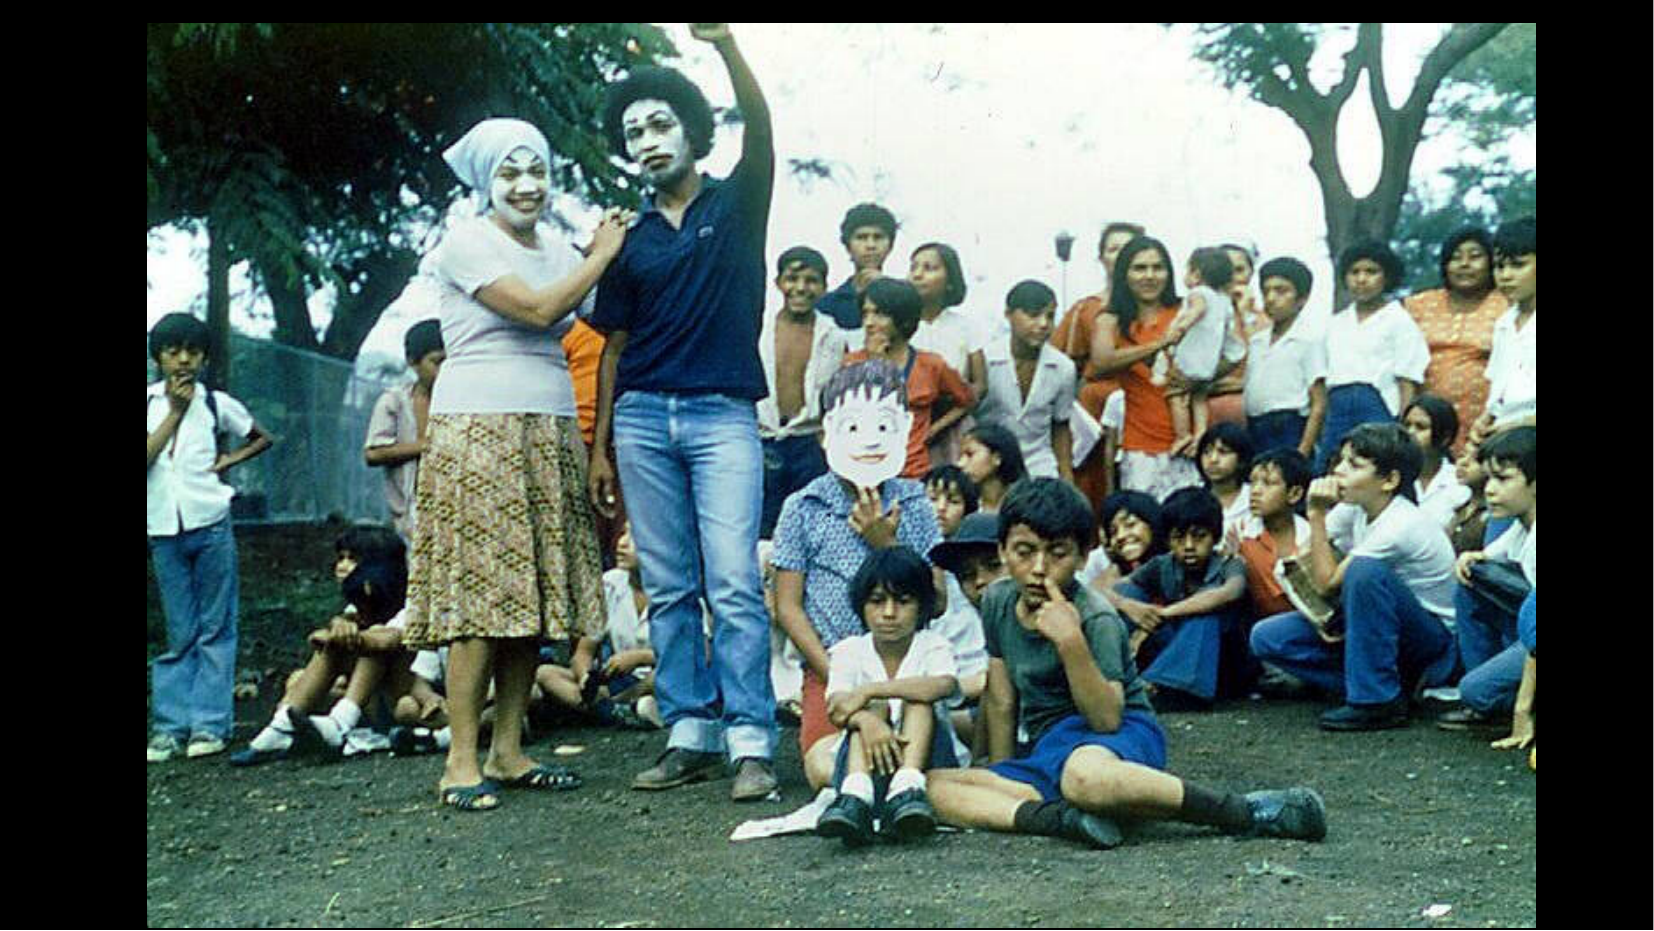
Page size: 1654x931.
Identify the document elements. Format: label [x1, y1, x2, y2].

picture [147, 23, 1536, 928]
